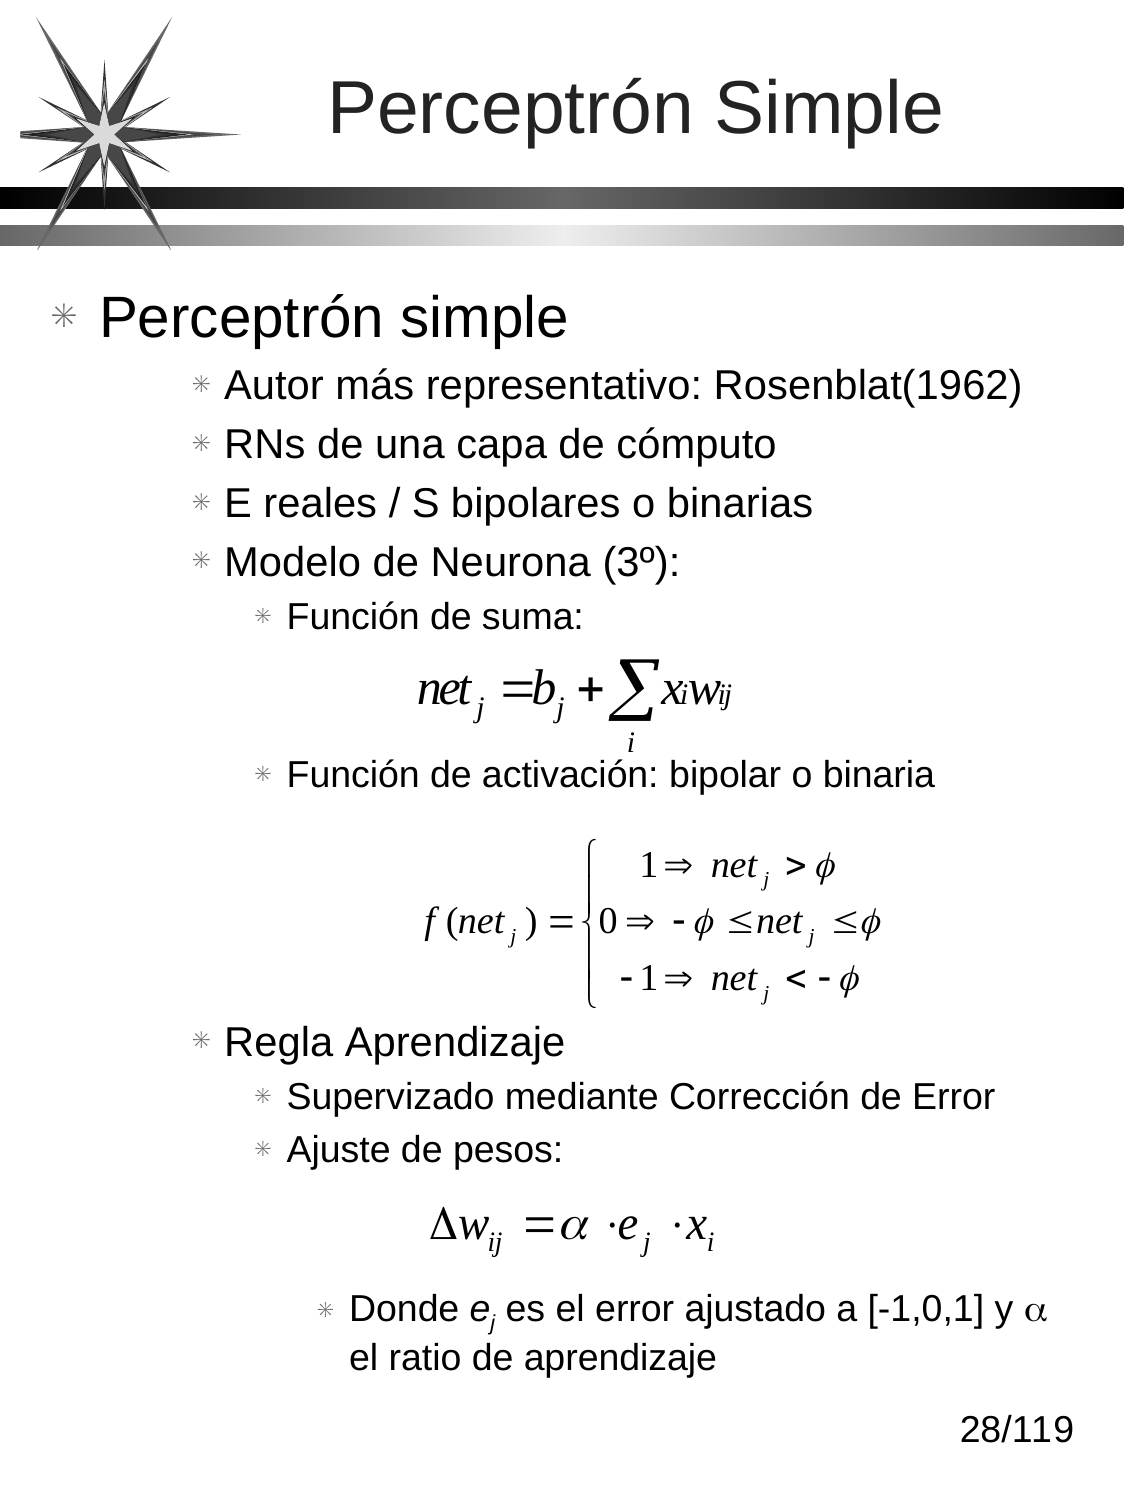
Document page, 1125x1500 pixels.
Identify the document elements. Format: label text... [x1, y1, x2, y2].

chart [410, 650, 742, 765]
list Perceptrón simple Autor más representativo: Rosenblat(1962) RNs de una capa de cómputo E reales / S bipolares o binarias Modelo de Neurona (3º): Función de suma: Función de activación: bipolar o binaria Regla Aprendizaje Supervizado mediante Corrección de Error Ajuste de pesos: Donde ej es el error ajustado a [-1,0,1] y  el ratio de aprendizaje [37, 275, 1075, 1460]
title Perceptrón Simple [174, 50, 1097, 163]
chart [421, 1194, 867, 1283]
chart [412, 832, 1043, 1053]
